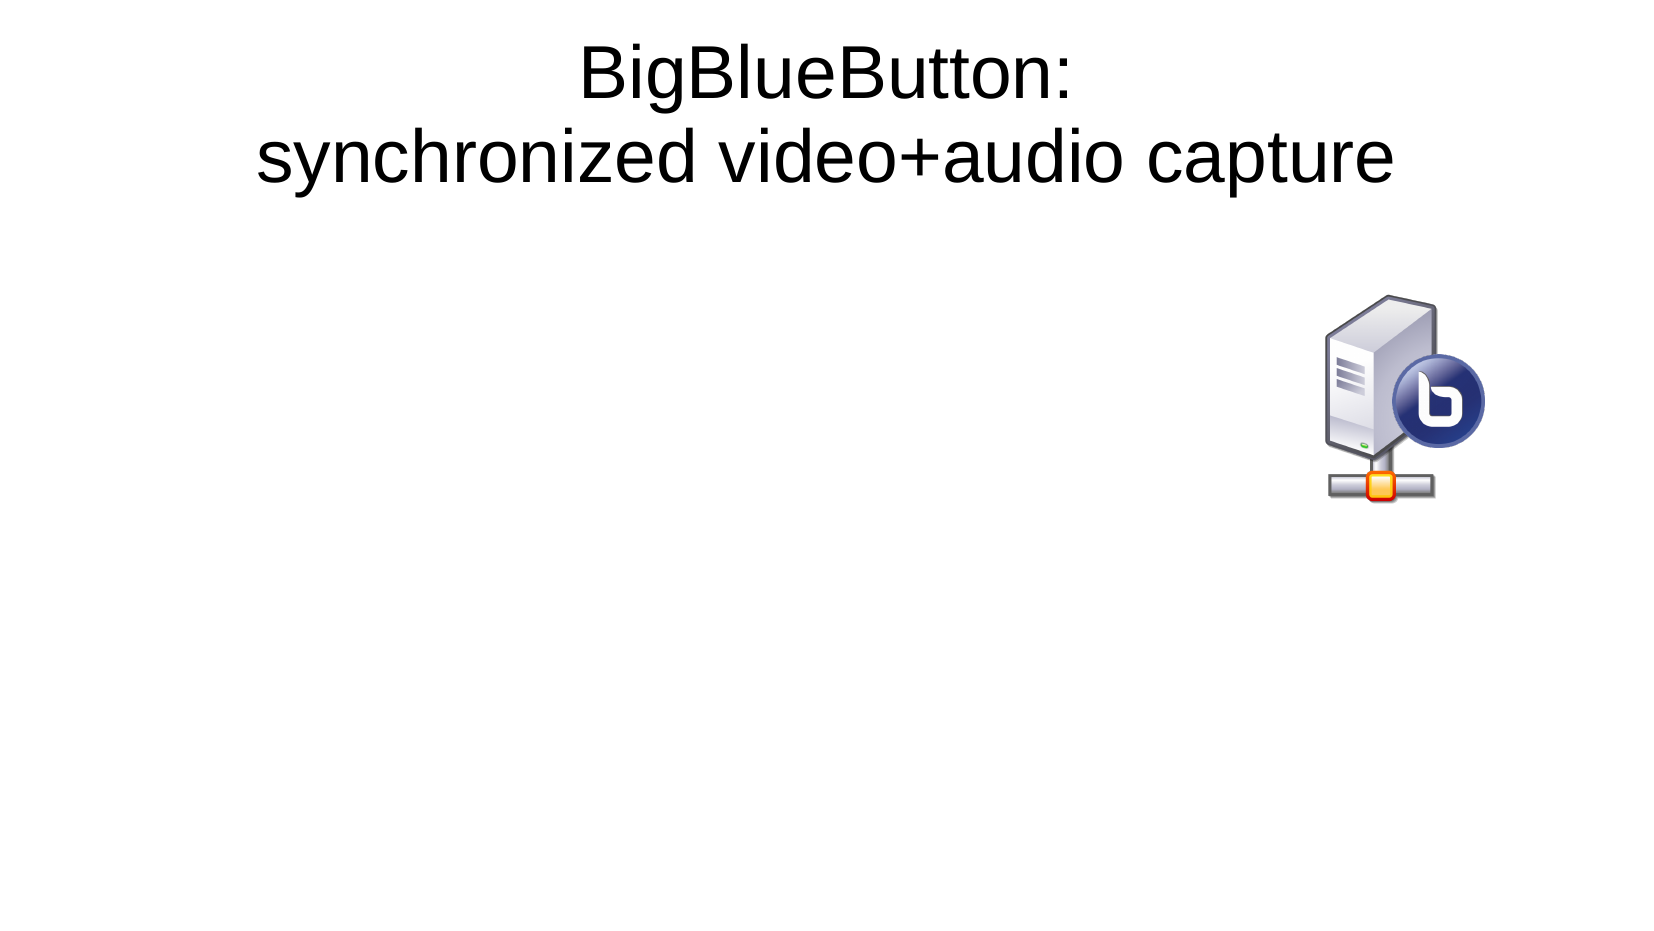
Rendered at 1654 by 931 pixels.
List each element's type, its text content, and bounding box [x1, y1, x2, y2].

picture [1275, 292, 1489, 508]
title BigBlueButton: synchronized video+audio capture [82, 30, 1571, 199]
